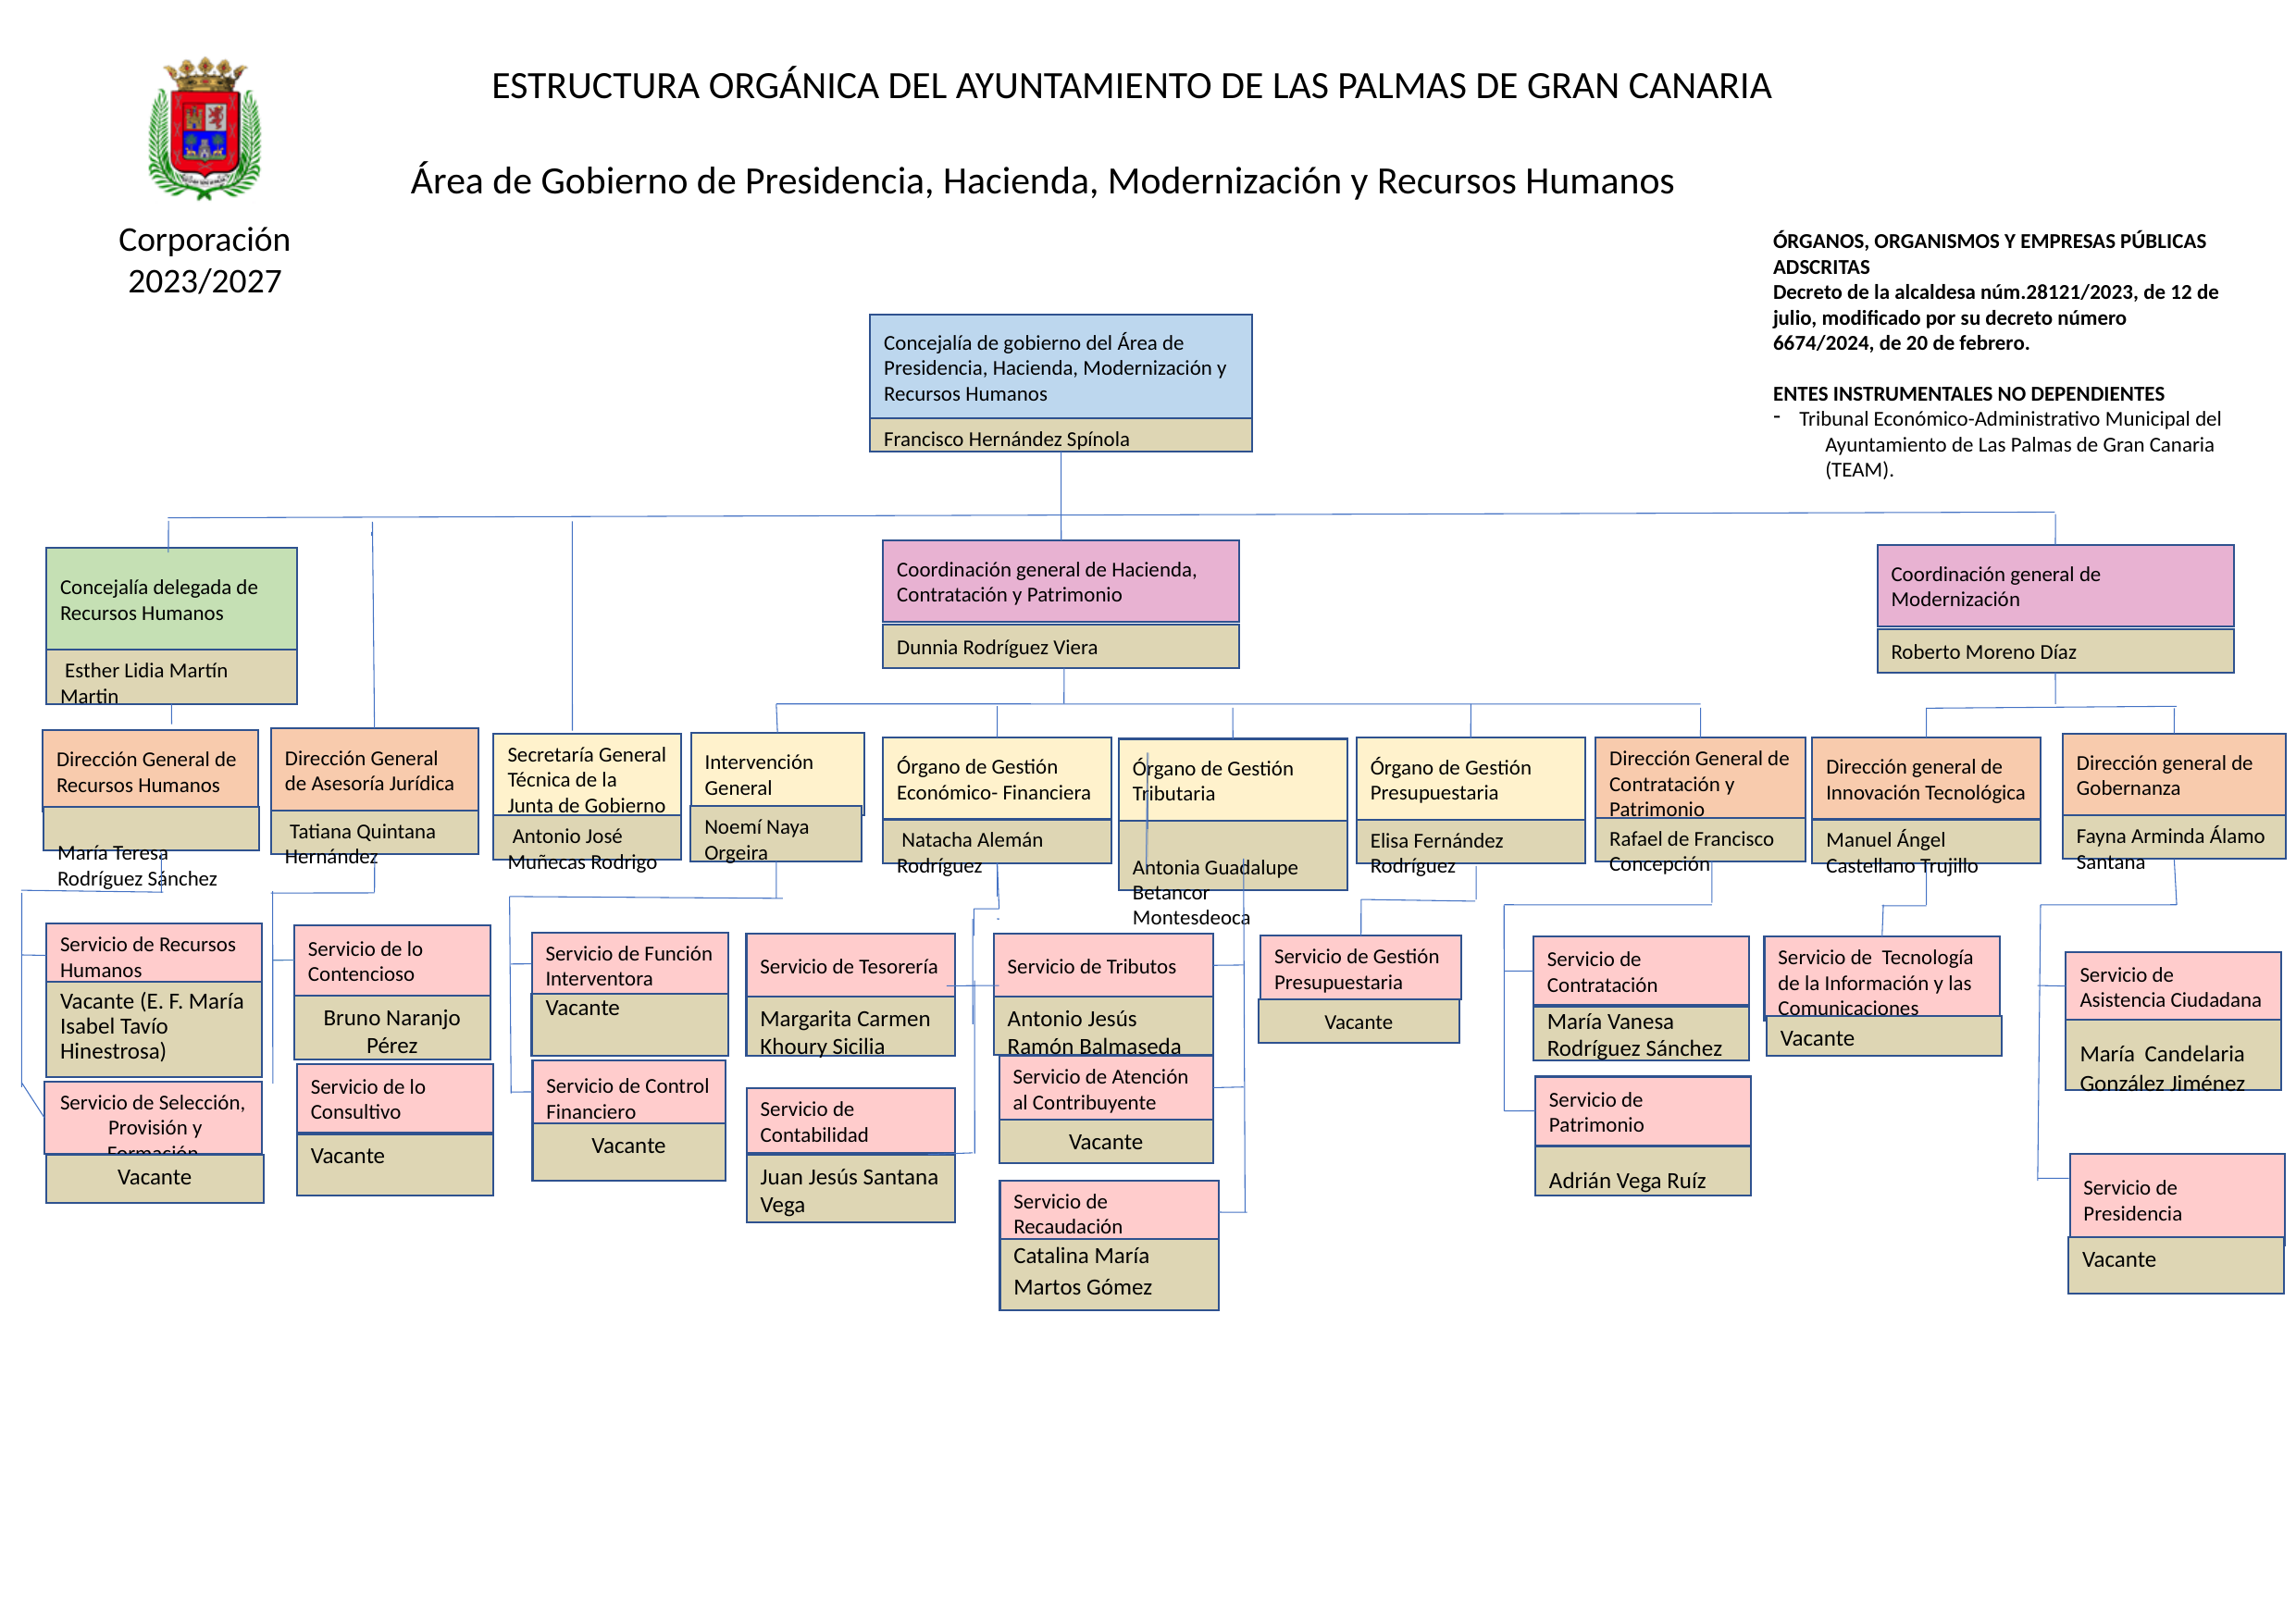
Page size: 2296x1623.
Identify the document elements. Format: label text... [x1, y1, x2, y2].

text_box ÓRGANOS, ORGANISMOS Y EMPRESAS PÚBLICAS ADSCRITAS Decreto de la alcaldesa núm.28121/2023, de 12 de julio, modificado por su decreto número 6674/2024, de 20 de febrero. ENTES INSTRUMENTALES NO DEPENDIENTES Tribunal Económico-Administrativo Municipal del Ayuntamiento de Las Palmas de Gran Canaria (TEAM). [1759, 220, 2245, 539]
text_box Área de Gobierno de Presidencia, Hacienda, Modernización y Recursos Humanos [397, 148, 2215, 208]
text_box Vacante [46, 1155, 264, 1203]
text_box María Candelaria González Jiménez [2066, 1020, 2281, 1090]
text_box Órgano de Gestión Tributaria [1119, 738, 1347, 821]
text_box Vacante [531, 994, 728, 1056]
text_box Corporación 2023/2027 [82, 209, 328, 306]
text_box Vacante [999, 1120, 1213, 1163]
text_box Fayna Arminda Álamo Santana [2063, 815, 2286, 859]
text_box Antonio José Muñecas Rodrigo [493, 815, 681, 860]
text_box Servicio de Asistencia Ciudadana [2066, 952, 2281, 1020]
text_box María Teresa Rodríguez Sánchez [43, 807, 259, 850]
text_box Servicio de Presidencia [2070, 1154, 2285, 1245]
text_box Dirección general de Gobernanza [2063, 734, 2286, 815]
text_box Servicio de lo Contencioso [294, 925, 490, 996]
text_box Servicio de lo Consultivo [297, 1064, 493, 1133]
text_box Órgano de Gestión Económico- Financiera [883, 737, 1111, 819]
text_box Vacante [1767, 1016, 2002, 1056]
text_box Margarita Carmen Khoury Sicilia [747, 997, 955, 1056]
text_box Servicio de Tributos [994, 934, 1213, 997]
text_box Intervención General [691, 733, 864, 815]
text_box Juan Jesús Santana Vega [747, 1155, 955, 1222]
text_box Coordinación general de Modernización [1878, 545, 2234, 626]
text_box Natacha Alemán Rodríguez [883, 819, 1111, 863]
picture [146, 53, 263, 204]
text_box Servicio de Atención al Contribuyente [999, 1056, 1213, 1120]
text_box Servicio de Contratación [1533, 936, 1749, 1005]
text_box Elisa Fernández Rodríguez [1357, 820, 1585, 863]
text_box Vacante (E. F. María Isabel Tavío Hinestrosa) [46, 982, 262, 1077]
text_box Servicio de Tecnología de la Información y las Comunicaciones [1764, 936, 2000, 1021]
text_box ESTRUCTURA ORGÁNICA DEL AYUNTAMIENTO DE LAS PALMAS DE GRAN CANARIA [478, 53, 1787, 113]
text_box Rafael de Francisco Concepción [1595, 818, 1806, 861]
text_box Servicio de Contabilidad [747, 1088, 955, 1153]
text_box Servicio de Función Interventora [532, 933, 728, 994]
text_box Coordinación general de Hacienda, Contratación y Patrimonio [883, 540, 1239, 622]
text_box Servicio de Control Financiero [532, 1060, 726, 1123]
text_box Secretaría General Técnica de la Junta de Gobierno [493, 734, 681, 815]
text_box Servicio de Tesorería [747, 934, 955, 997]
text_box Esther Lidia Martín Martin [46, 650, 297, 704]
text_box Catalina María Martos Gómez [999, 1239, 1219, 1310]
text_box Dunnia Rodríguez Viera [883, 625, 1239, 668]
text_box Servicio de Recaudación [999, 1181, 1219, 1239]
text_box Manuel Ángel Castellano Trujillo [1812, 819, 2041, 863]
text_box Concejalía de gobierno del Área de Presidencia, Hacienda, Modernización y Recursos Humanos [870, 315, 1252, 418]
text_box Dirección general de Innovación Tecnológica [1812, 737, 2041, 819]
text_box Tatiana Quintana Hernández [271, 811, 478, 854]
text_box Dirección General de Contratación y Patrimonio [1595, 737, 1806, 818]
text_box Francisco Hernández Spínola [870, 418, 1252, 452]
text_box Noemí Naya Orgeira [690, 806, 862, 861]
text_box Vacante [1259, 999, 1459, 1043]
text_box Antonia Guadalupe Betancor Montesdeoca [1119, 821, 1347, 890]
text_box Adrián Vega Ruíz [1535, 1146, 1751, 1196]
text_box Servicio de Patrimonio [1535, 1077, 1751, 1146]
text_box Concejalía delegada de Recursos Humanos [46, 548, 297, 650]
text_box María Vanesa Rodríguez Sánchez [1533, 1007, 1749, 1060]
text_box Vacante [2068, 1237, 2284, 1294]
picture [1146, 752, 1149, 870]
text_box Órgano de Gestión Presupuestaria [1357, 737, 1585, 820]
text_box Servicio de Recursos Humanos [46, 923, 262, 982]
text_box Roberto Moreno Díaz [1878, 629, 2234, 673]
text_box Dirección General de Recursos Humanos [43, 730, 258, 812]
text_box Dirección General de Asesoría Jurídica [271, 728, 478, 811]
text_box Antonio Jesús Ramón Balmaseda [994, 997, 1213, 1055]
text_box Servicio de Gestión Presupuestaria [1260, 935, 1461, 999]
text_box Vacante [532, 1123, 726, 1181]
text_box Servicio de Selección, Provisión y Formación [44, 1082, 262, 1154]
text_box Vacante [297, 1134, 493, 1196]
text_box Bruno Naranjo Pérez [294, 996, 490, 1059]
